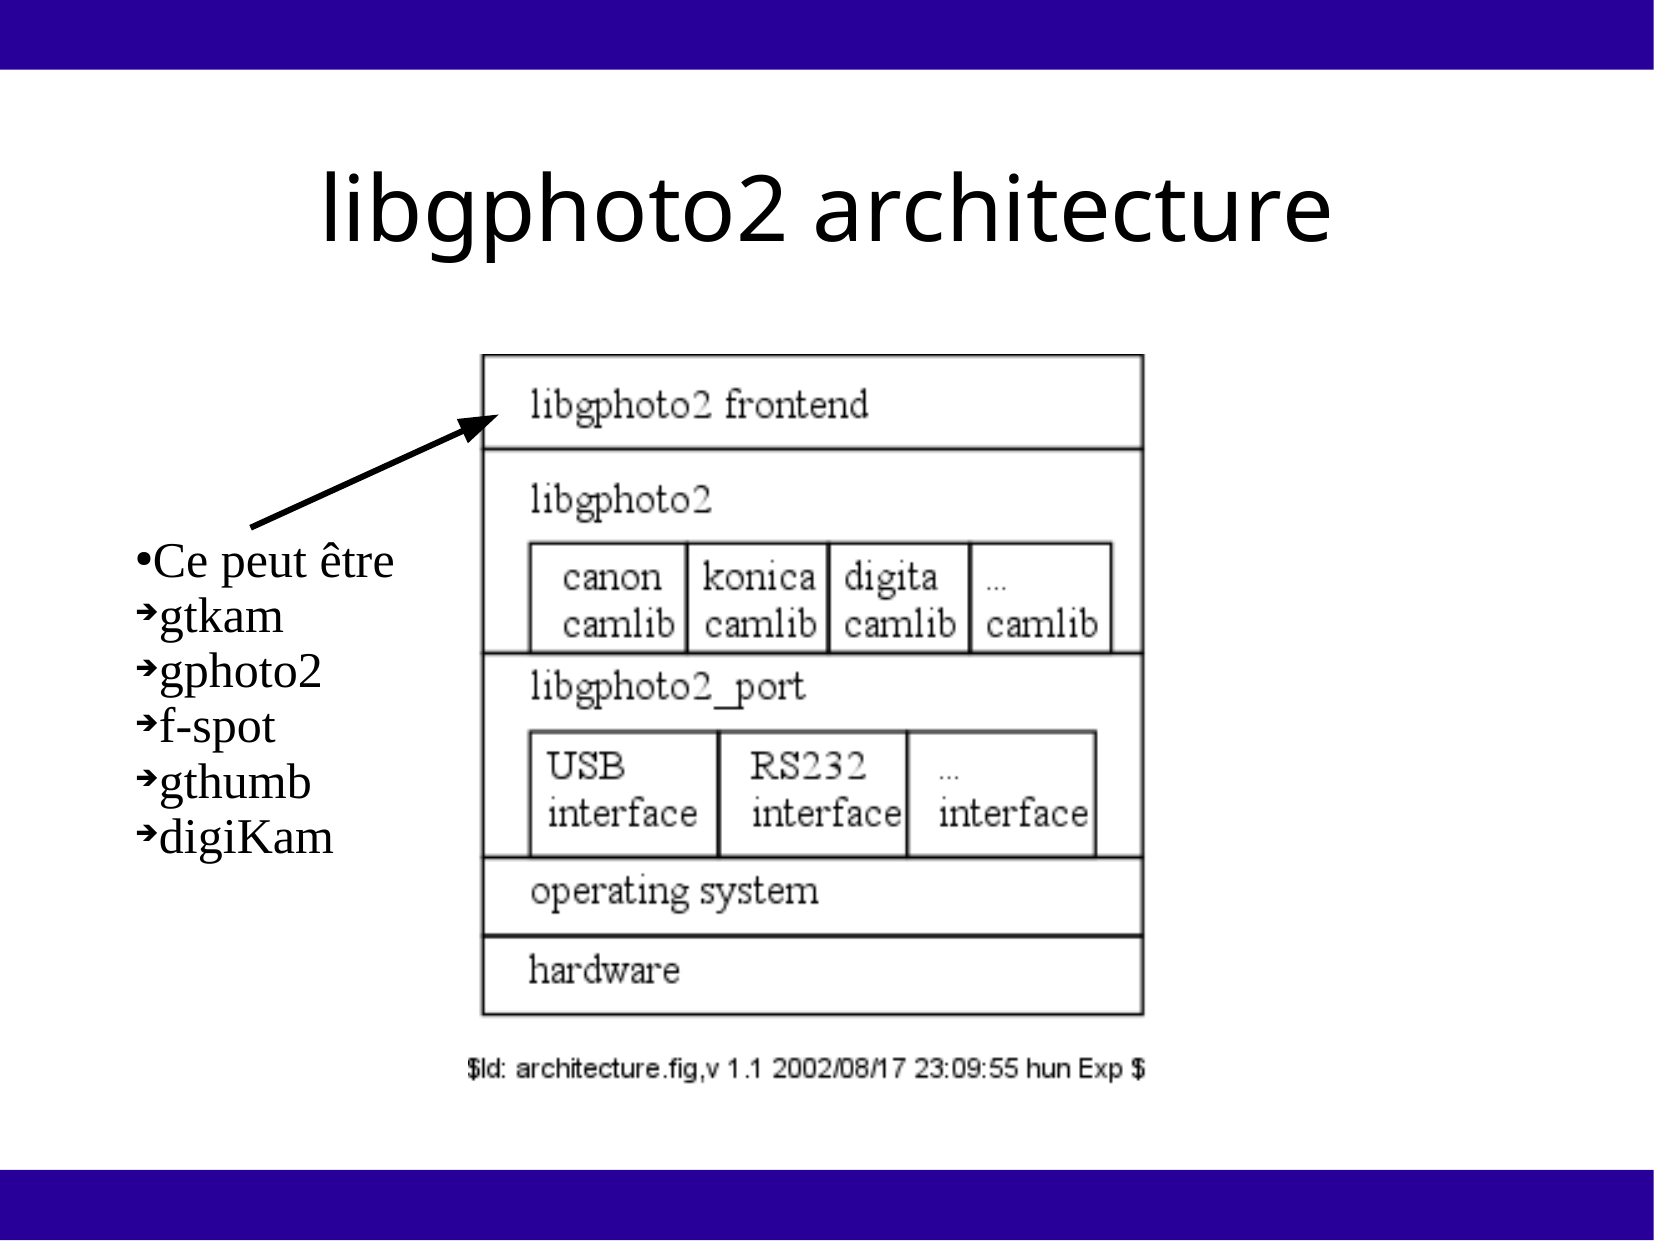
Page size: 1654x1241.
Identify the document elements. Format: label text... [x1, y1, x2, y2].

title libgphoto2 architecture [121, 102, 1534, 311]
picture [468, 354, 1215, 1096]
text_box Ce peut être gtkam gphoto2 f-spot gthumb digiKam [135, 532, 452, 883]
